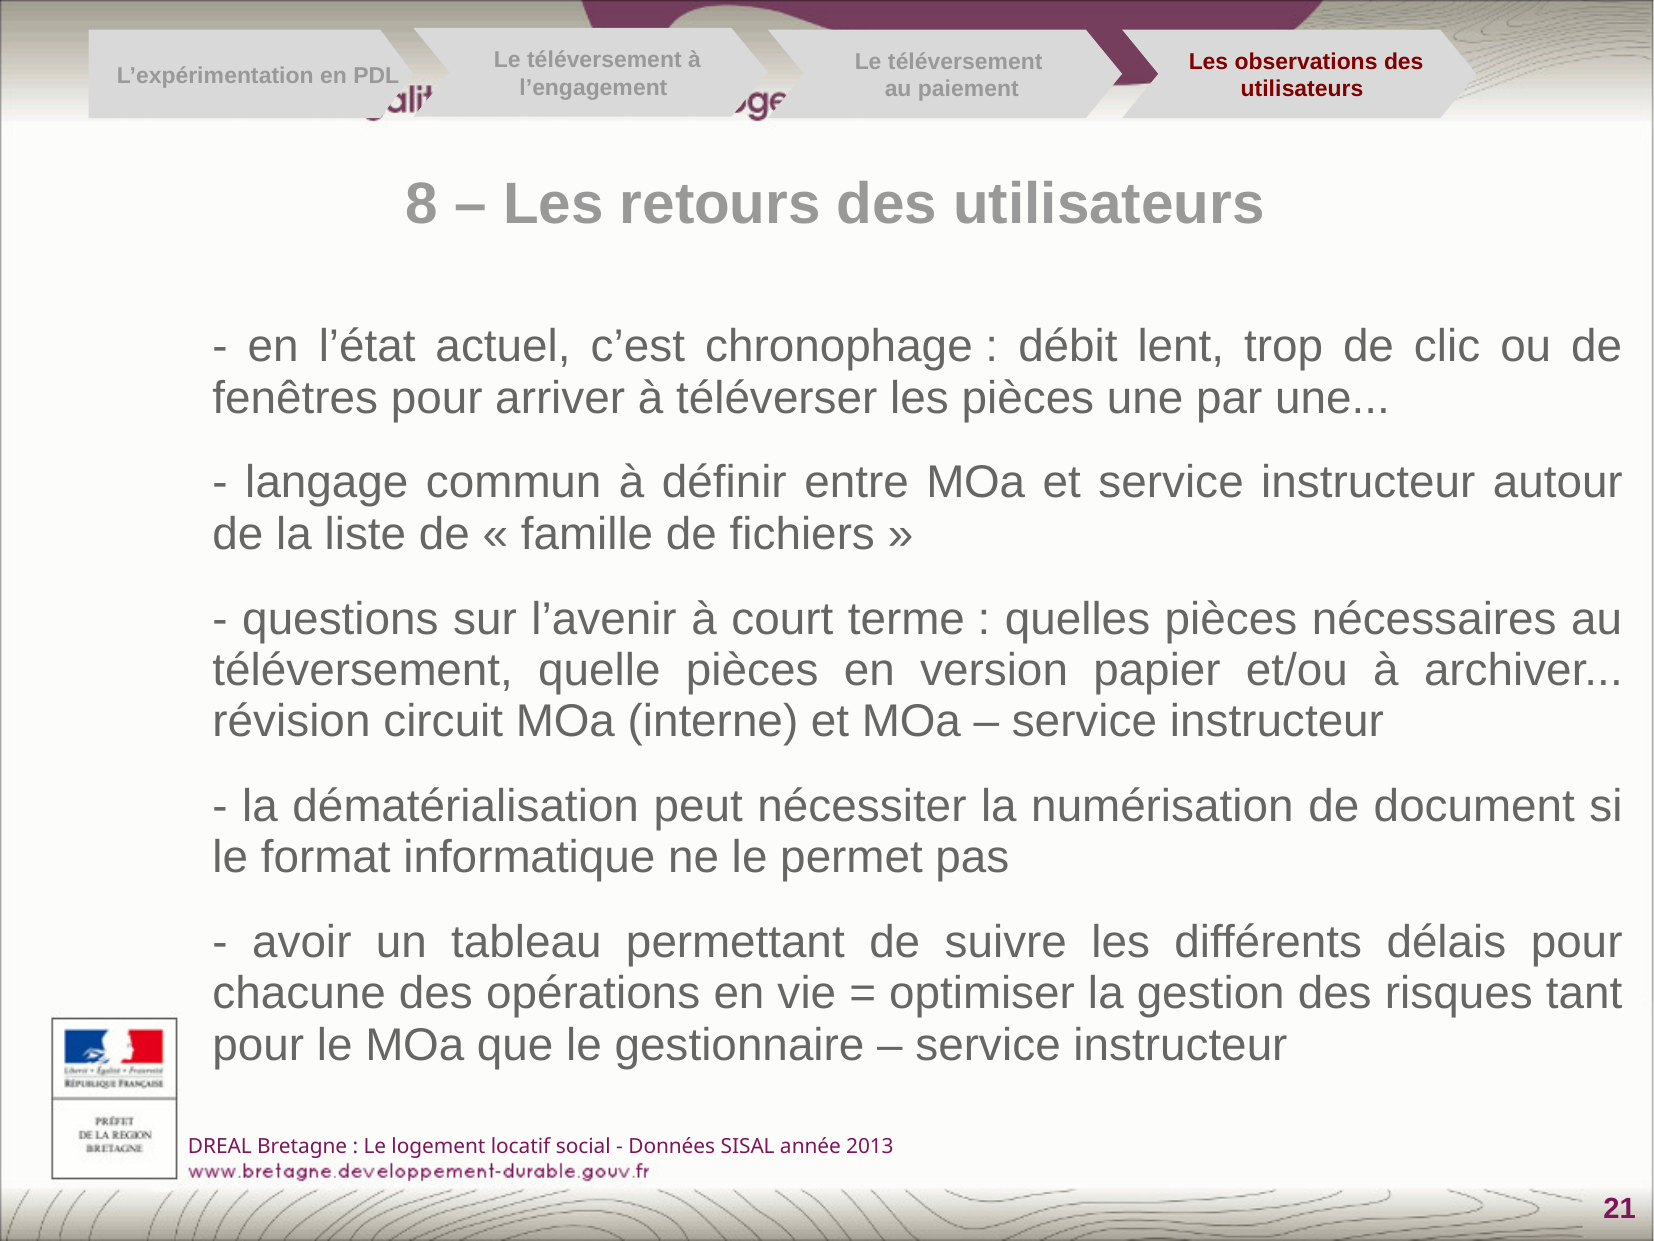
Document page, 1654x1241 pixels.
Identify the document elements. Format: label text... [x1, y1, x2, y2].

text_box Le téléversement à l’engagement [413, 27, 768, 117]
title 8 – Les retours des utilisateurs [91, 141, 1580, 266]
picture [0, 0, 1654, 1241]
text_box L’expérimentation en PDL [88, 29, 414, 119]
text_box Les observations des utilisateurs [1122, 29, 1477, 119]
list - en l’état actuel, c’est chronophage : débit lent, trop de clic ou de fenêtres pour arriver à téléverser les pièces une par une... - langage commun à définir entre MOa et service instructeur autour de la liste de « famille de fichiers » - questions sur l’avenir à court terme : quelles pièces nécessaires au téléversement, quelle pièces en version papier et/ou à archiver... révision circuit MOa (interne) et MOa – service instructeur - la dématérialisation peut nécessiter la numérisation de document si le format informatique ne le permet pas - avoir un tableau permettant de suivre les différents délais pour chacune des opérations en vie = optimiser la gestion des risques tant pour le MOa que le gestionnaire – service instructeur [147, 320, 1625, 1099]
text_box Le téléversement au paiement [767, 29, 1123, 119]
